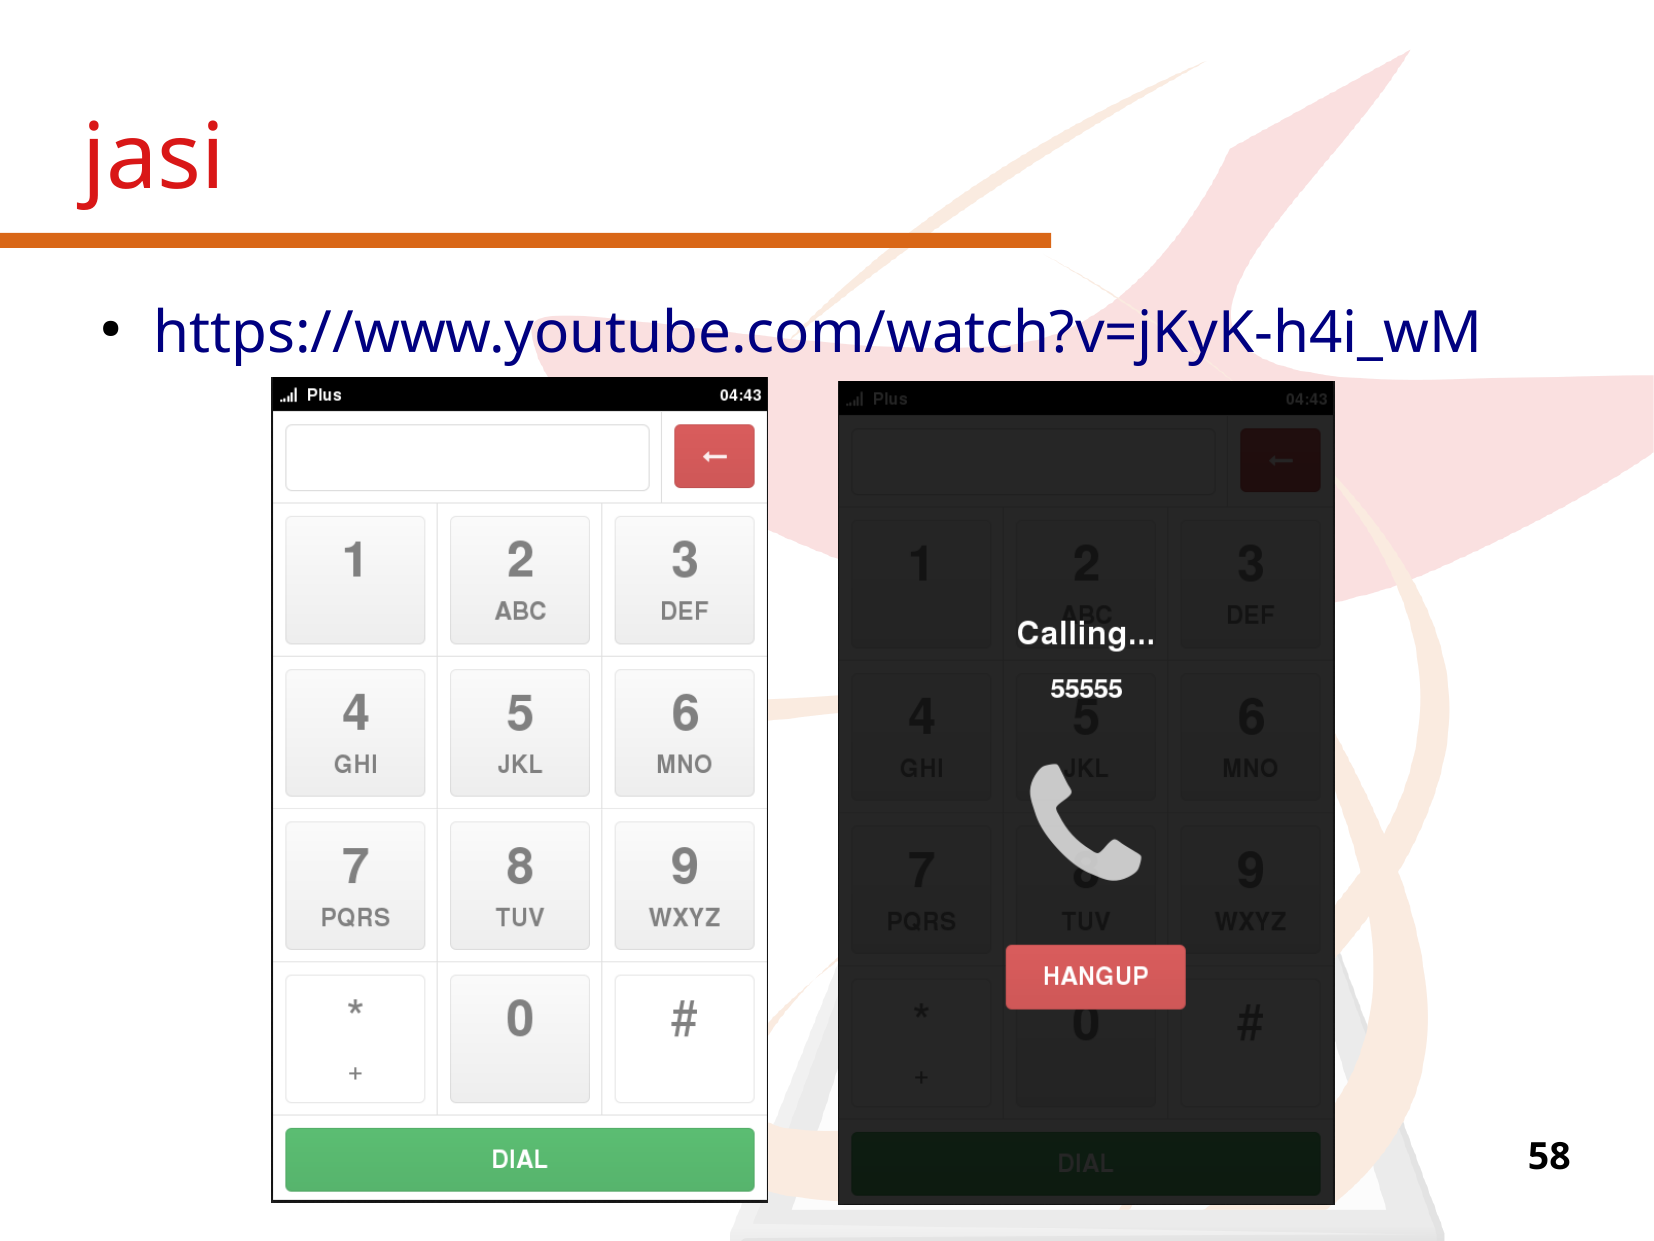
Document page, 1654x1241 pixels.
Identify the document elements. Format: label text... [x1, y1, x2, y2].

picture [271, 49, 1654, 1241]
list https://www.youtube.com/watch?v=jKyK-h4i_wM [82, 290, 1571, 1075]
title jasi [82, 49, 1571, 257]
